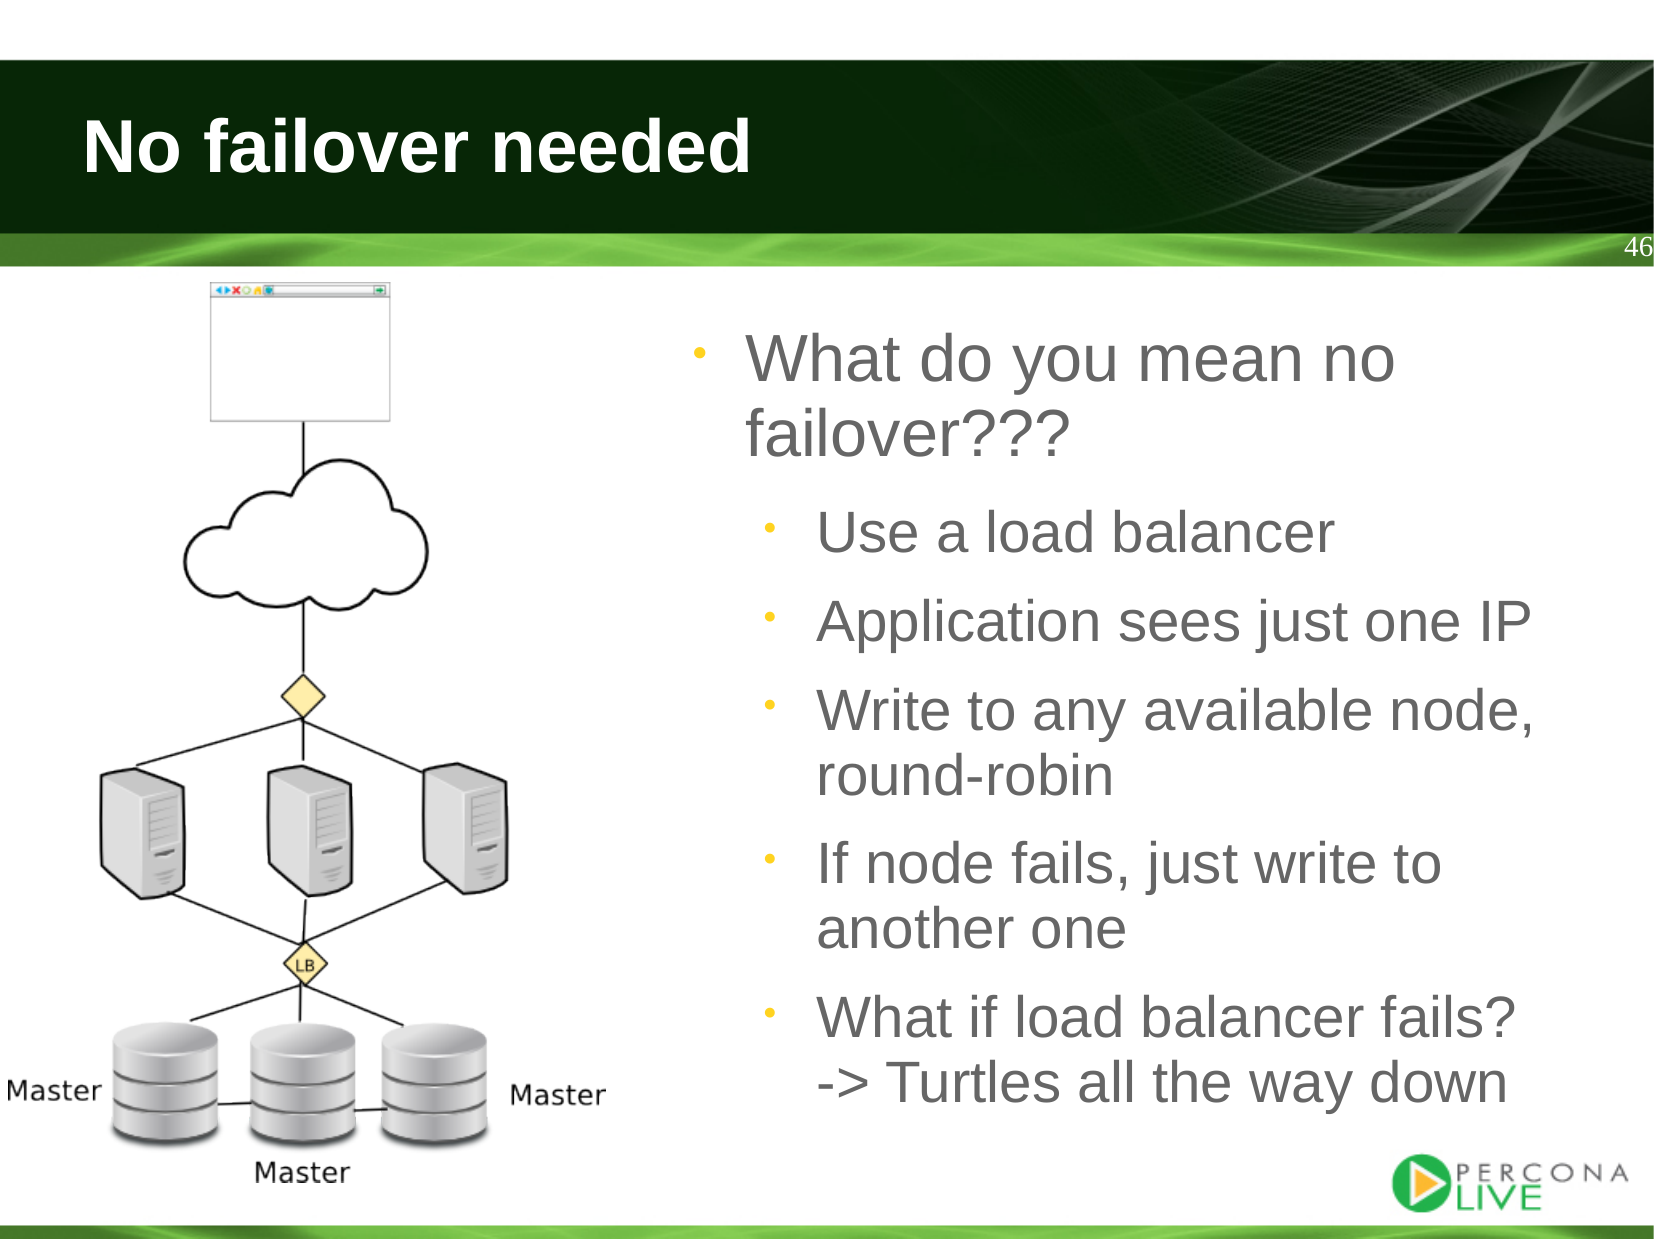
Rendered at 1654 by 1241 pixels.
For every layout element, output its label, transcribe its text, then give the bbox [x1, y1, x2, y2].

title No failover needed [82, 104, 1571, 189]
picture [0, 1, 1654, 1239]
list What do you mean no failover??? Use a load balancer Application sees just one IP Write to any available node, round-robin If node fails, just write to another one What if load balancer fails? -> Turtles all the way down [675, 321, 1576, 1126]
